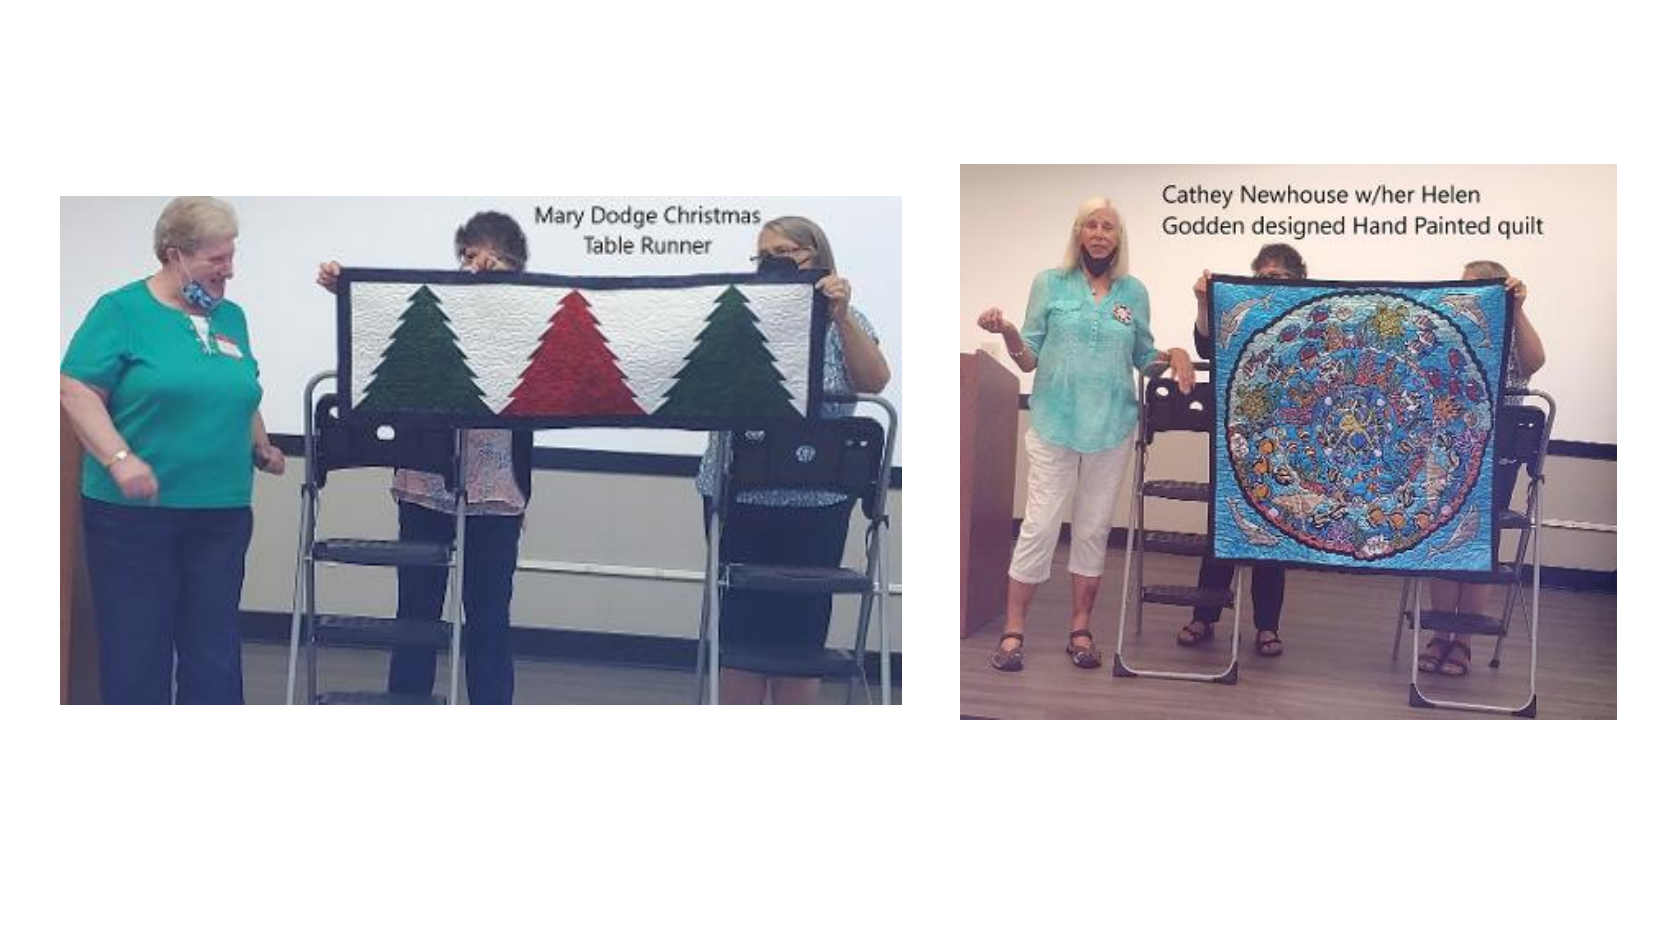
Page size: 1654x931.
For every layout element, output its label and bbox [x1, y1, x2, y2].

picture [960, 164, 1617, 721]
picture [60, 196, 902, 706]
